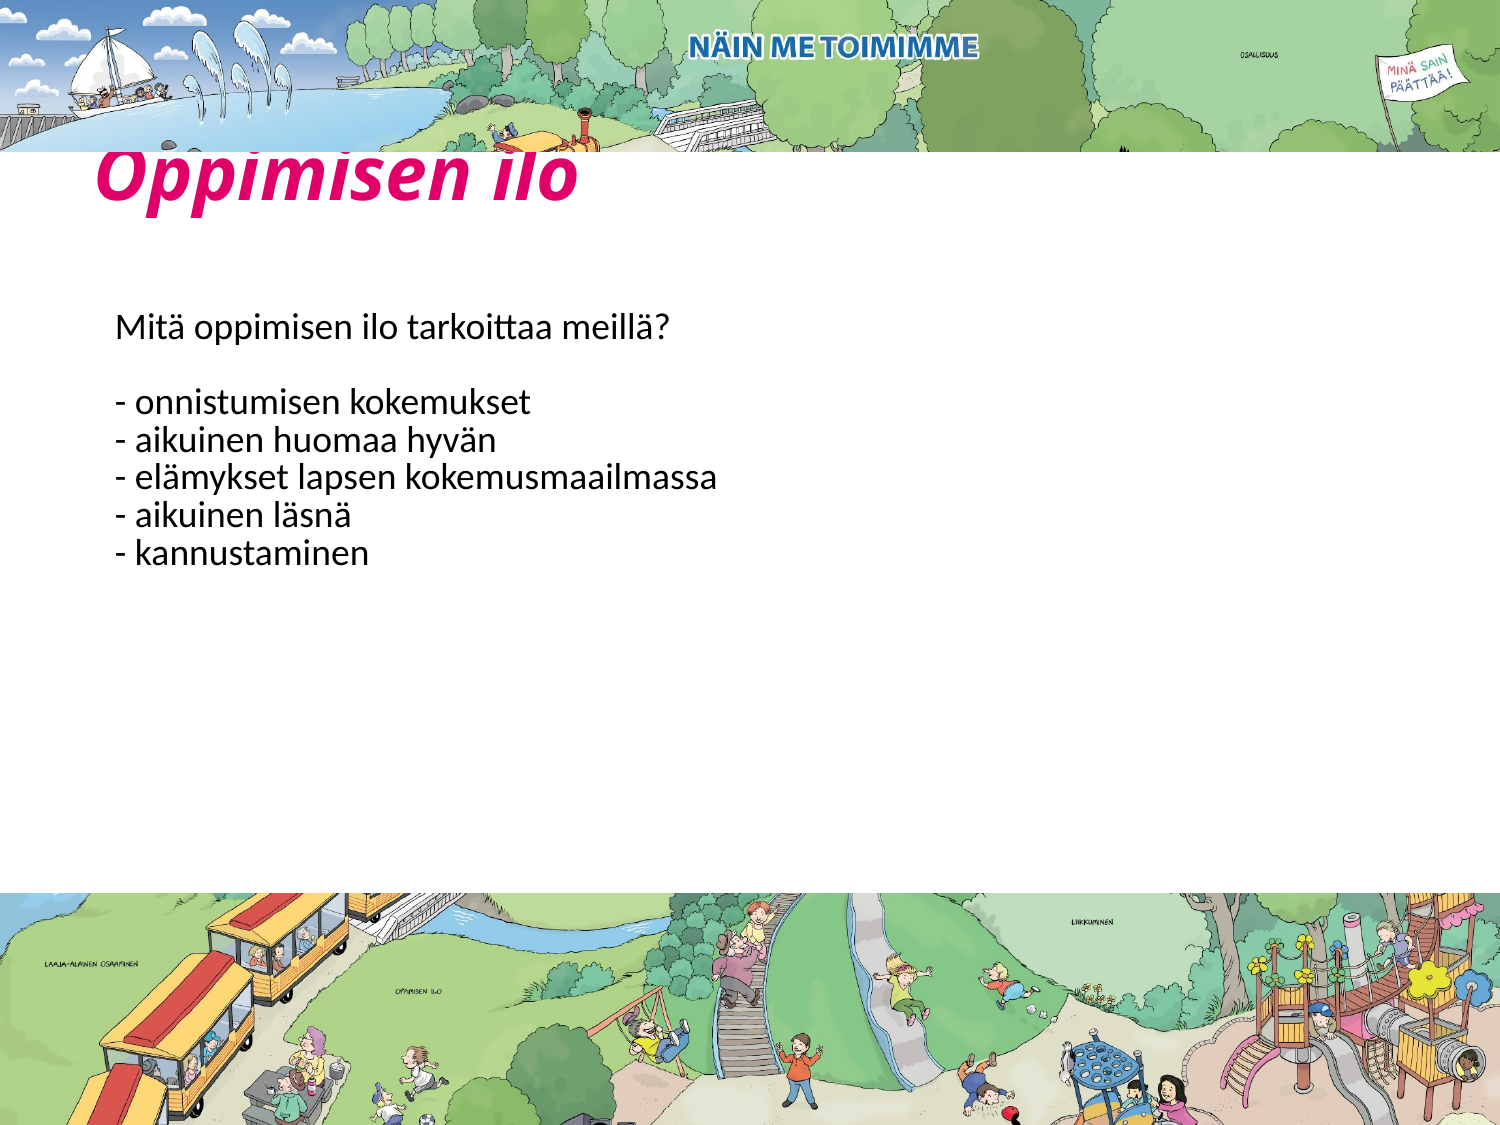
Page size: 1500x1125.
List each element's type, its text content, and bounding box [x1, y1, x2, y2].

title Oppimisen ilo [79, 152, 1430, 303]
picture [0, 0, 1500, 152]
text_box Mitä oppimisen ilo tarkoittaa meillä? - onnistumisen kokemukset - aikuinen huomaa hyvän - elämykset lapsen kokemusmaailmassa - aikuinen läsnä - kannustaminen [100, 303, 1188, 960]
picture [0, 893, 1500, 1125]
